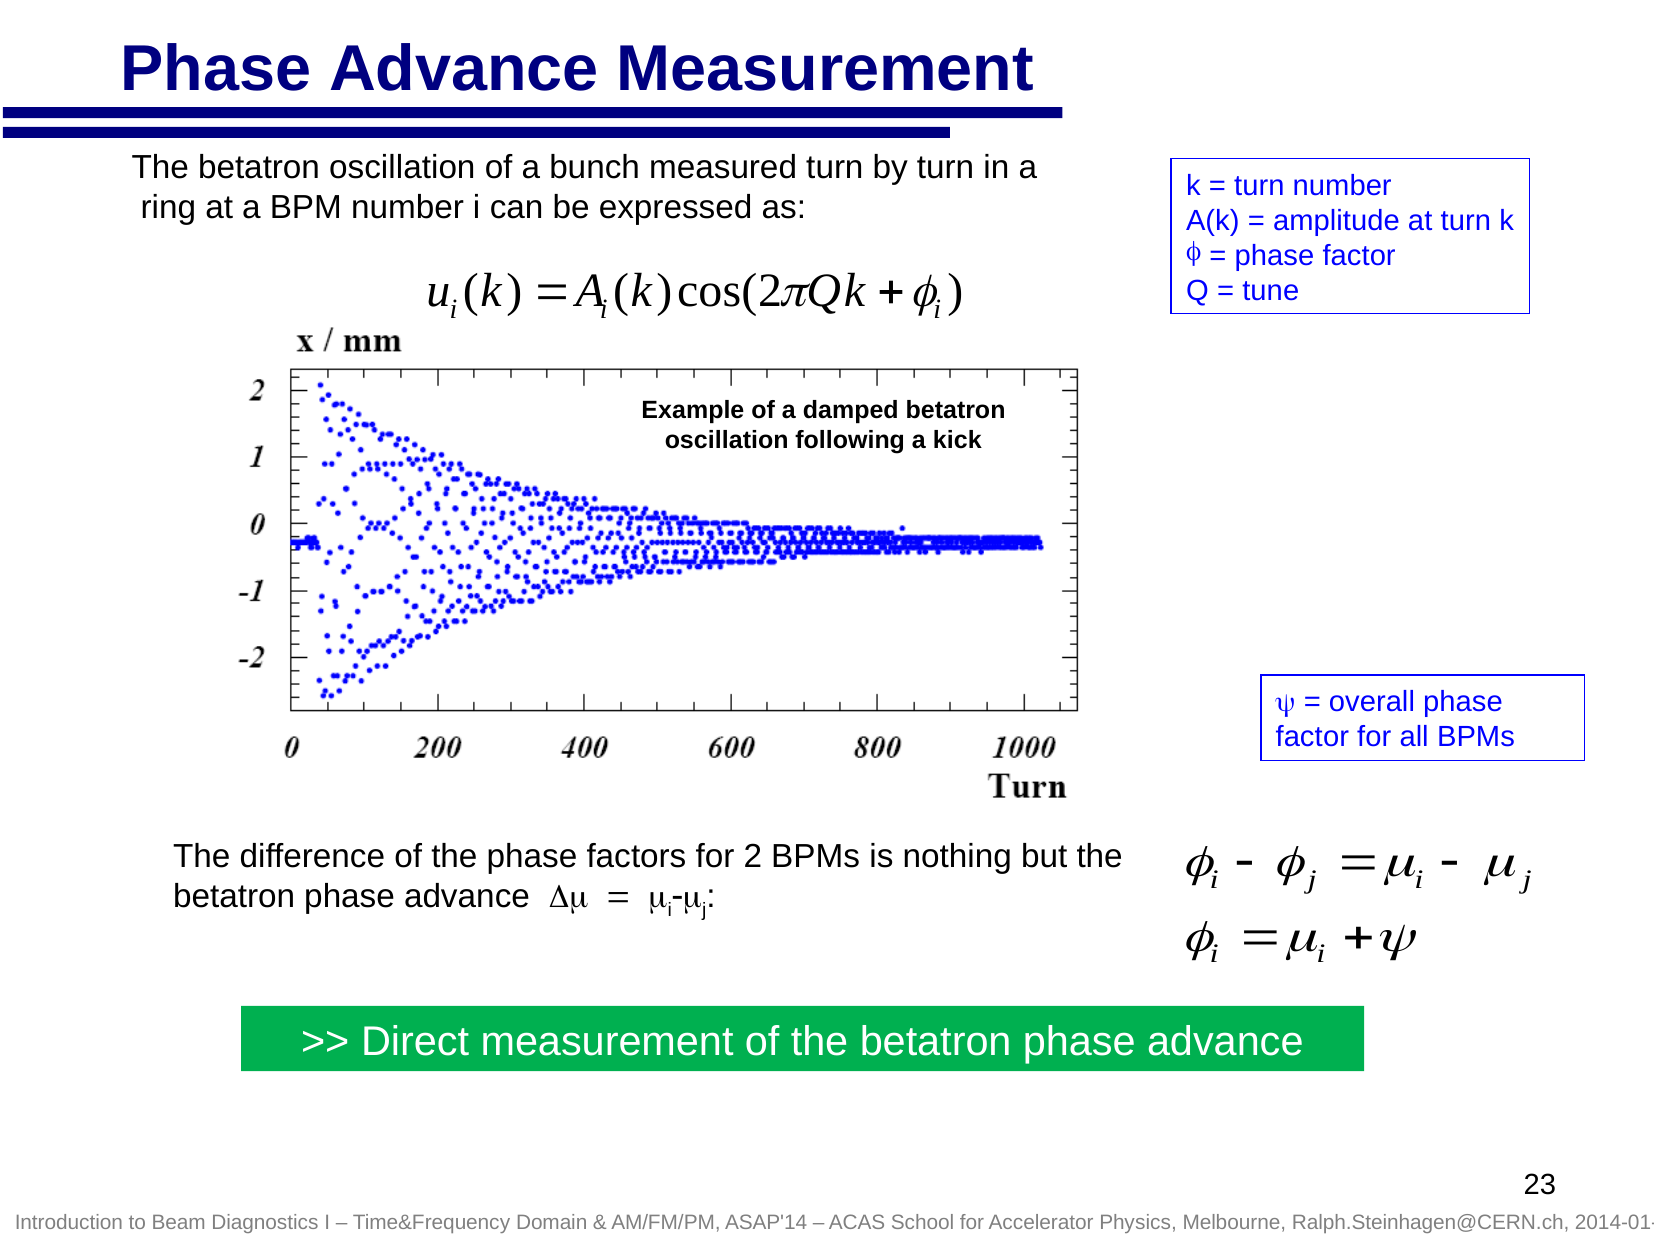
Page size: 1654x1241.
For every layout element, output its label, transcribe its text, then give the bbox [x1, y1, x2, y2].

text_box The difference of the phase factors for 2 BPMs is nothing but the betatron phase advance ij: [158, 826, 1186, 928]
chart [420, 258, 972, 331]
text_box k = turn number A(k) = amplitude at turn k = phase factor Q = tune [1171, 158, 1530, 314]
text_box Example of a damped betatron oscillation following a kick [551, 385, 1061, 462]
text_box The betatron oscillation of a bunch measured turn by turn in a ring at a BPM number i can be expressed as: [116, 137, 1089, 234]
text_box <number> [1185, 1157, 1571, 1216]
picture [220, 309, 1110, 823]
text_box >> Direct measurement of the betatron phase advance [241, 1005, 1365, 1072]
chart [1178, 833, 1544, 972]
text_box  = overall phase factor for all BPMs [1260, 675, 1585, 761]
title Phase Advance Measurement [82, 0, 1558, 130]
